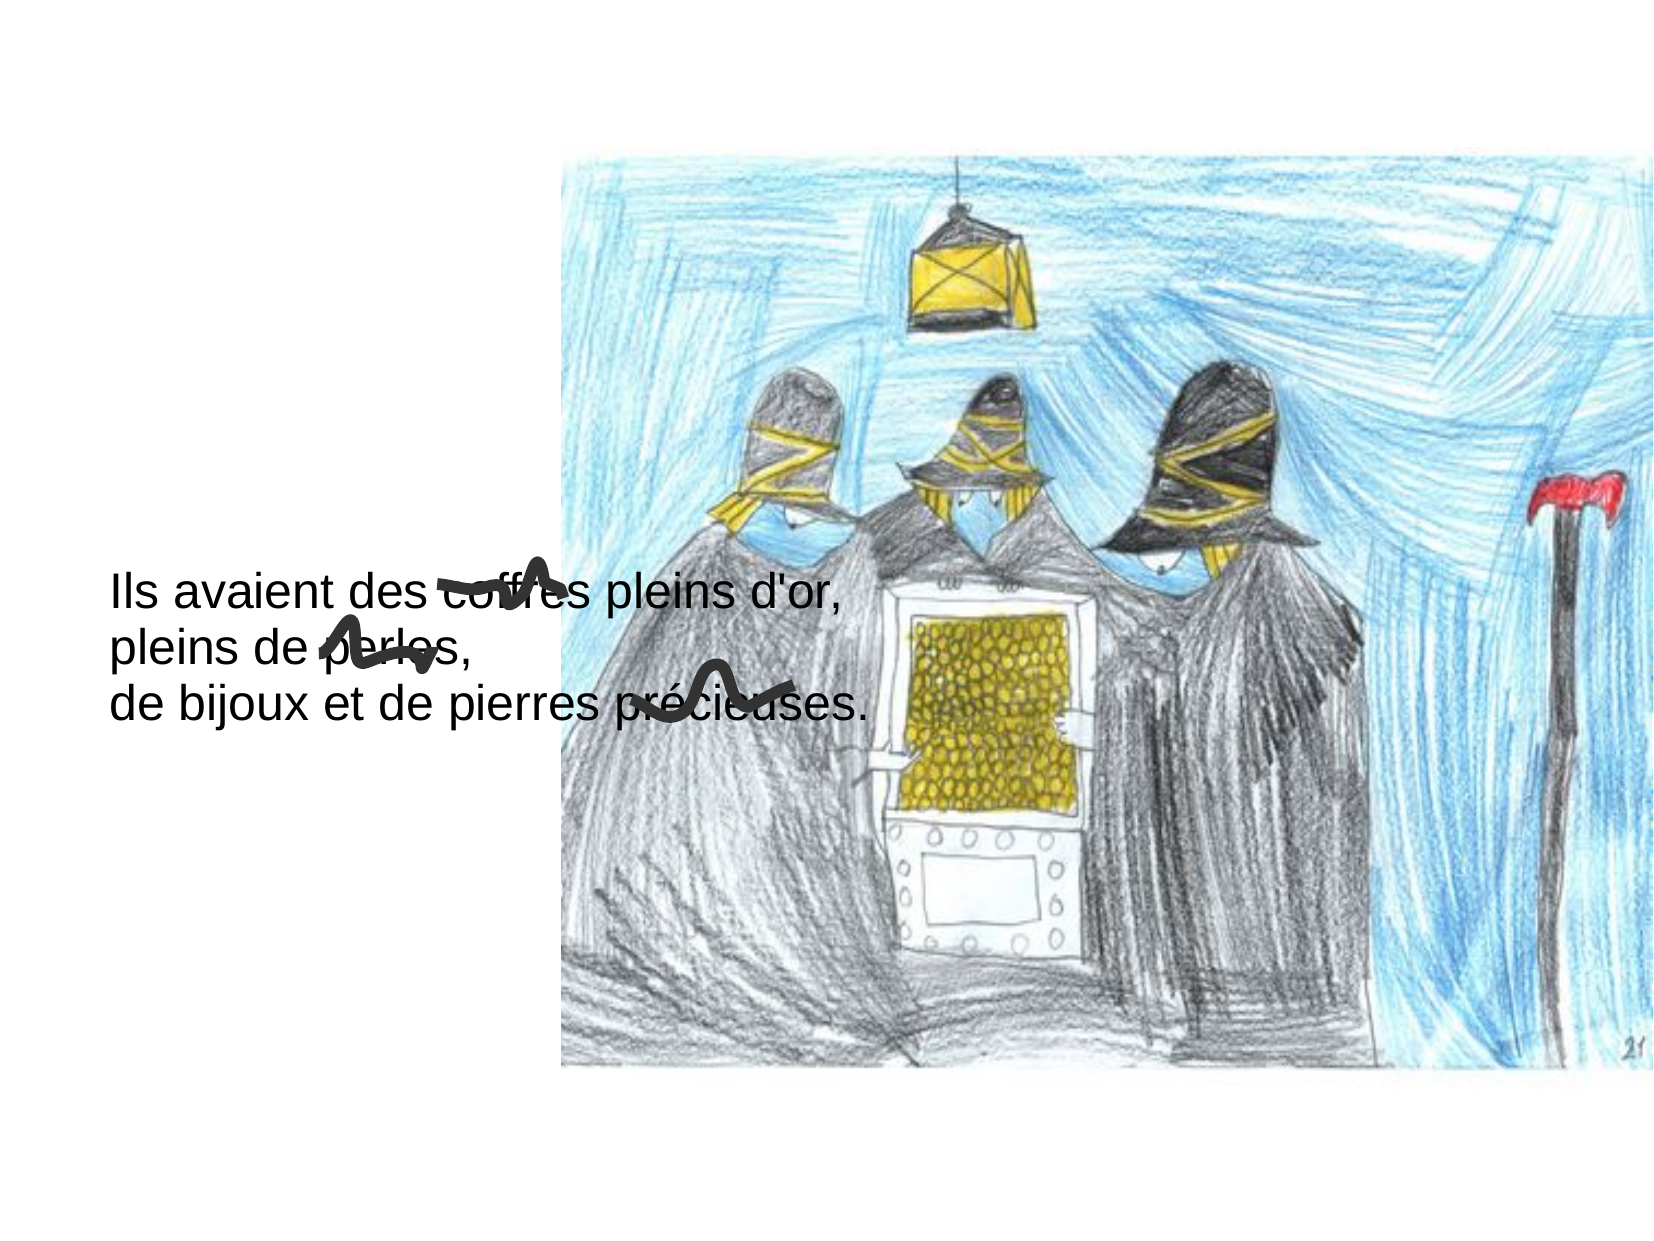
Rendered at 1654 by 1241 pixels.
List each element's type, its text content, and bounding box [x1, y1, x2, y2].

picture [561, 147, 1654, 1093]
text_box Ils avaient des coffres pleins d'or, pleins de perles, de bijoux et de pierres précieuses. [94, 556, 886, 739]
